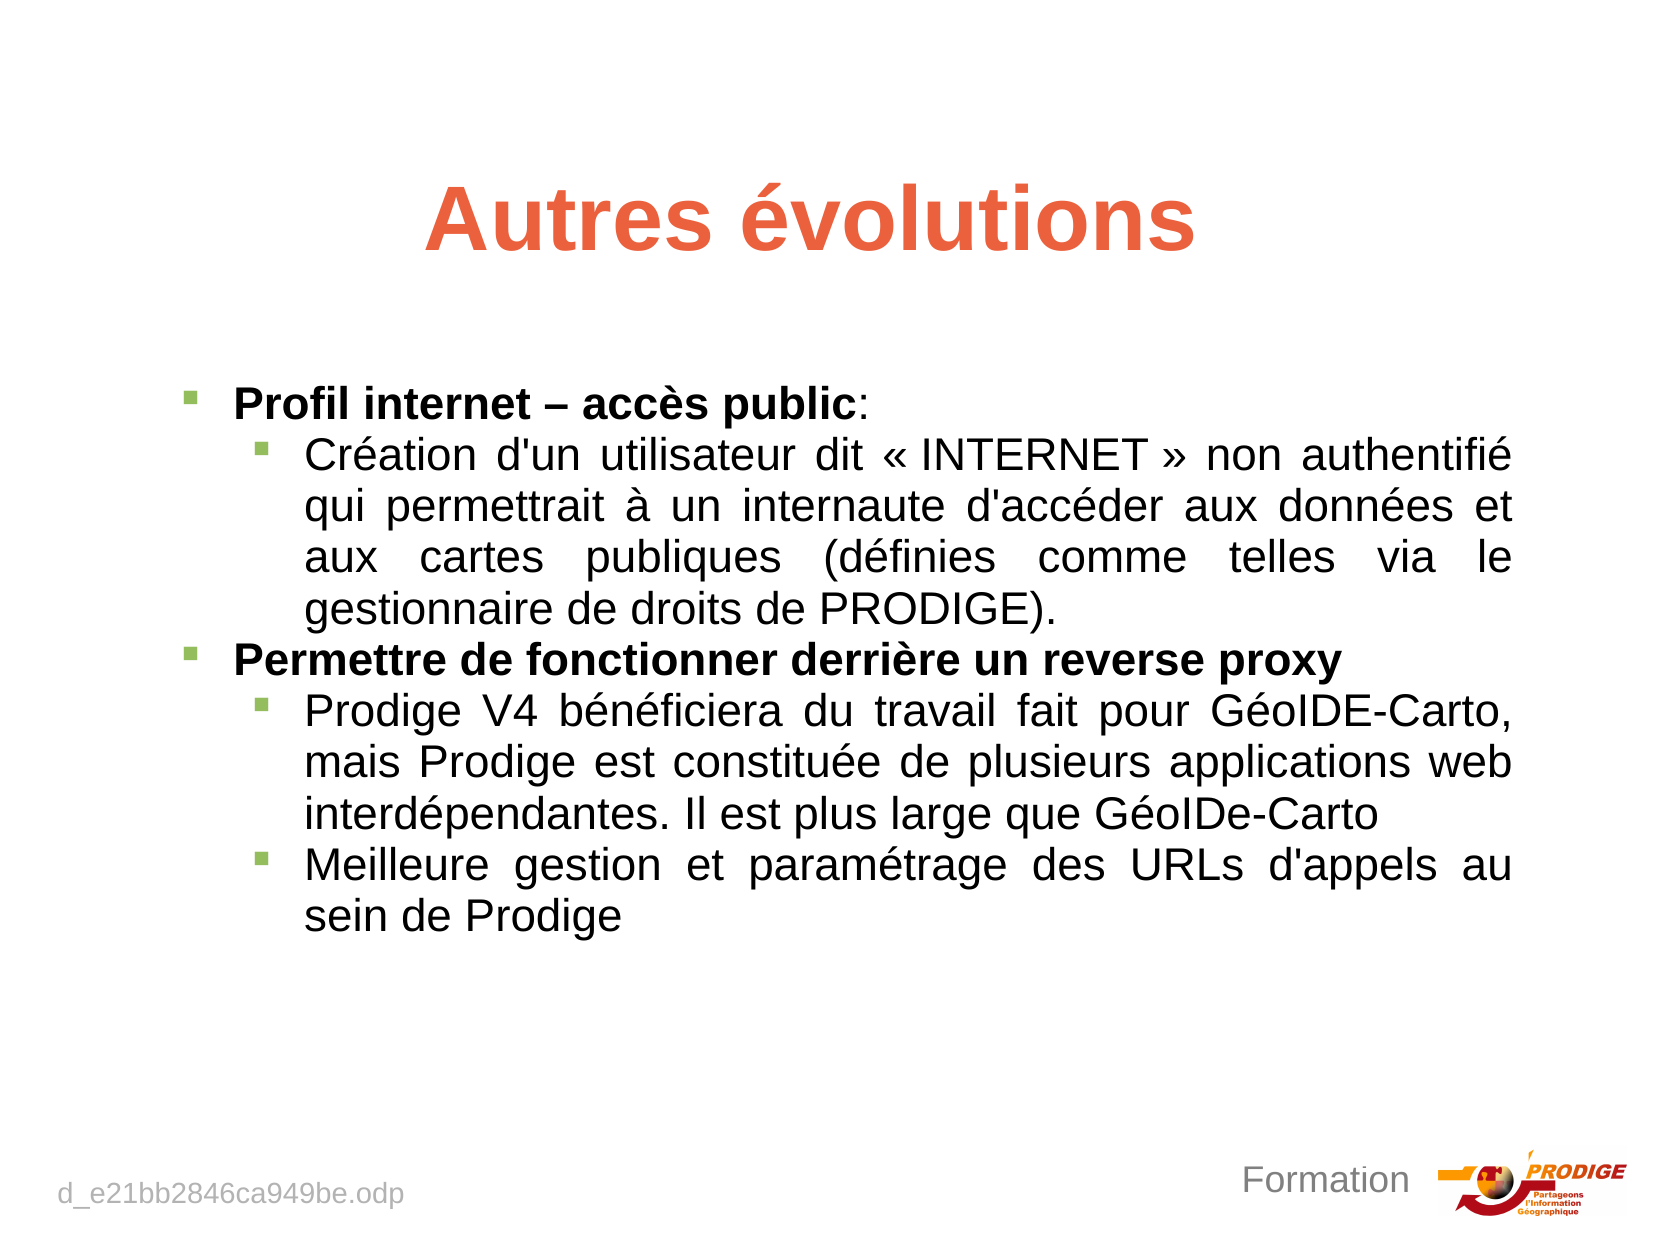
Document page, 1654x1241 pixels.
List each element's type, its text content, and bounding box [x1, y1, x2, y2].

text_box Profil internet – accès public: Création d'un utilisateur dit « INTERNET » non authentifié qui permettrait à un internaute d'accéder aux données et aux cartes publiques (définies comme telles via le gestionnaire de droits de PRODIGE). Permettre de fonctionner derrière un reverse proxy Prodige V4 bénéficiera du travail fait pour GéoIDE-Carto, mais Prodige est constituée de plusieurs applications web interdépendantes. Il est plus large que GéoIDe-Carto Meilleure gestion et paramétrage des URLs d'appels au sein de Prodige [147, 370, 1529, 1167]
picture [1438, 1145, 1627, 1216]
title Autres évolutions [88, 114, 1534, 322]
